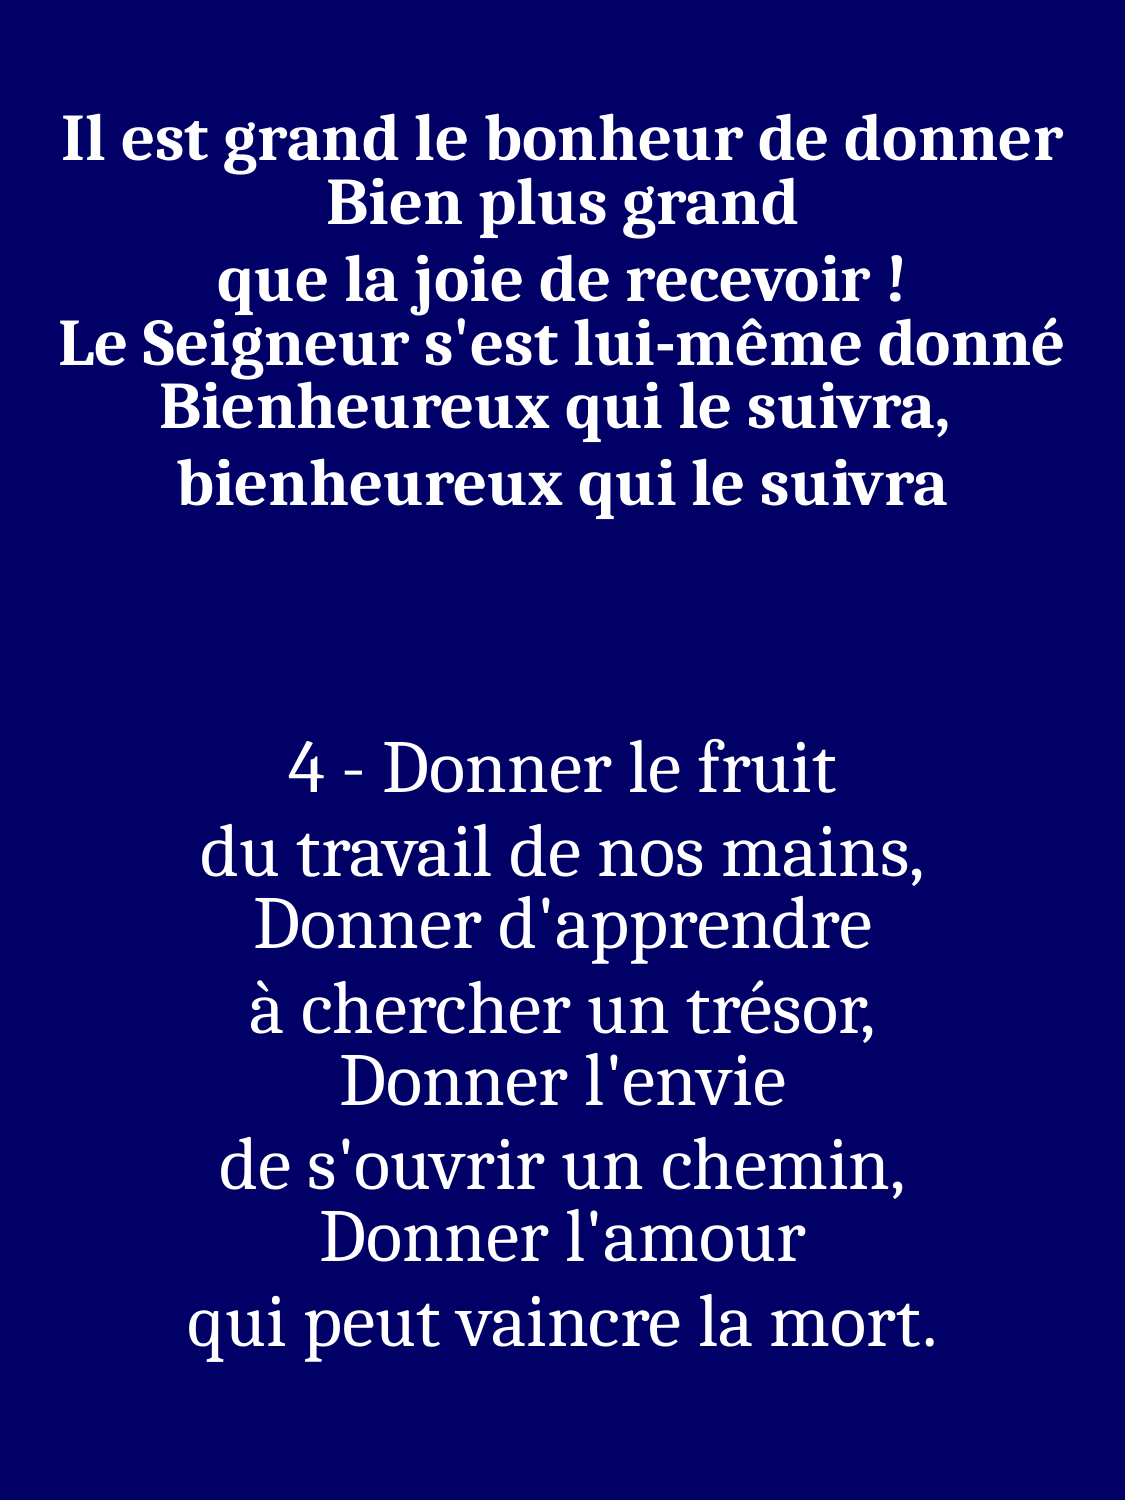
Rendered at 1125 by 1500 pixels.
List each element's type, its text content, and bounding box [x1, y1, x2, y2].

text_box Il est grand le bonheur de donner Bien plus grand que la joie de recevoir ! Le Seigneur s'est lui-même donné Bienheureux qui le suivra, bienheureux qui le suivra 4 - Donner le fruit du travail de nos mains, Donner d'apprendre à chercher un trésor, Donner l'envie de s'ouvrir un chemin, Donner l'amour qui peut vaincre la mort. [33, 101, 1093, 1385]
